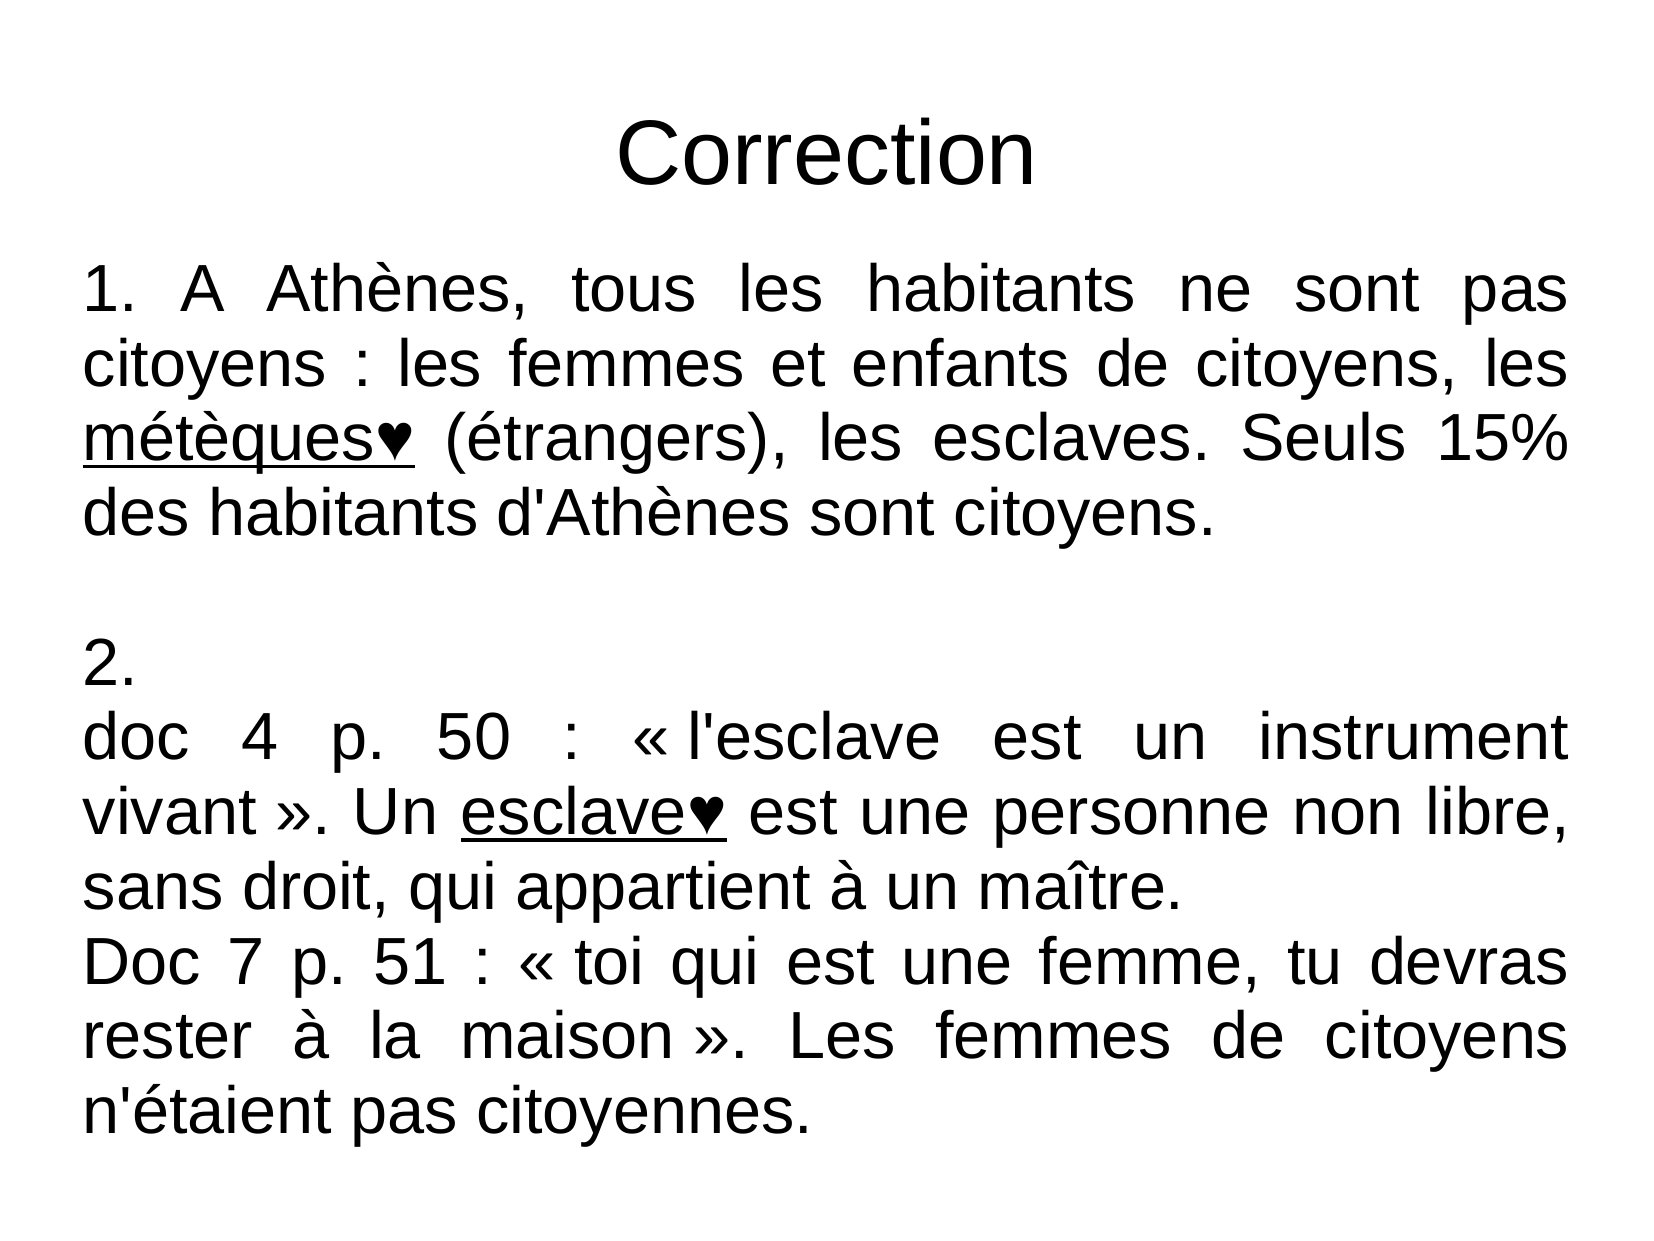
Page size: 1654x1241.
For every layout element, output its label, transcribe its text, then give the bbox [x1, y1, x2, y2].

subtitle 1. A Athènes, tous les habitants ne sont pas citoyens : les femmes et enfants de citoyens, les métèques♥ (étrangers), les esclaves. Seuls 15% des habitants d'Athènes sont citoyens. 2. doc 4 p. 50 : « l'esclave est un instrument vivant ». Un esclave♥ est une personne non libre, sans droit, qui appartient à un maître. Doc 7 p. 51 : « toi qui est une femme, tu devras rester à la maison ». Les femmes de citoyens n'étaient pas citoyennes. [82, 238, 1571, 1161]
title Correction [82, 56, 1571, 238]
